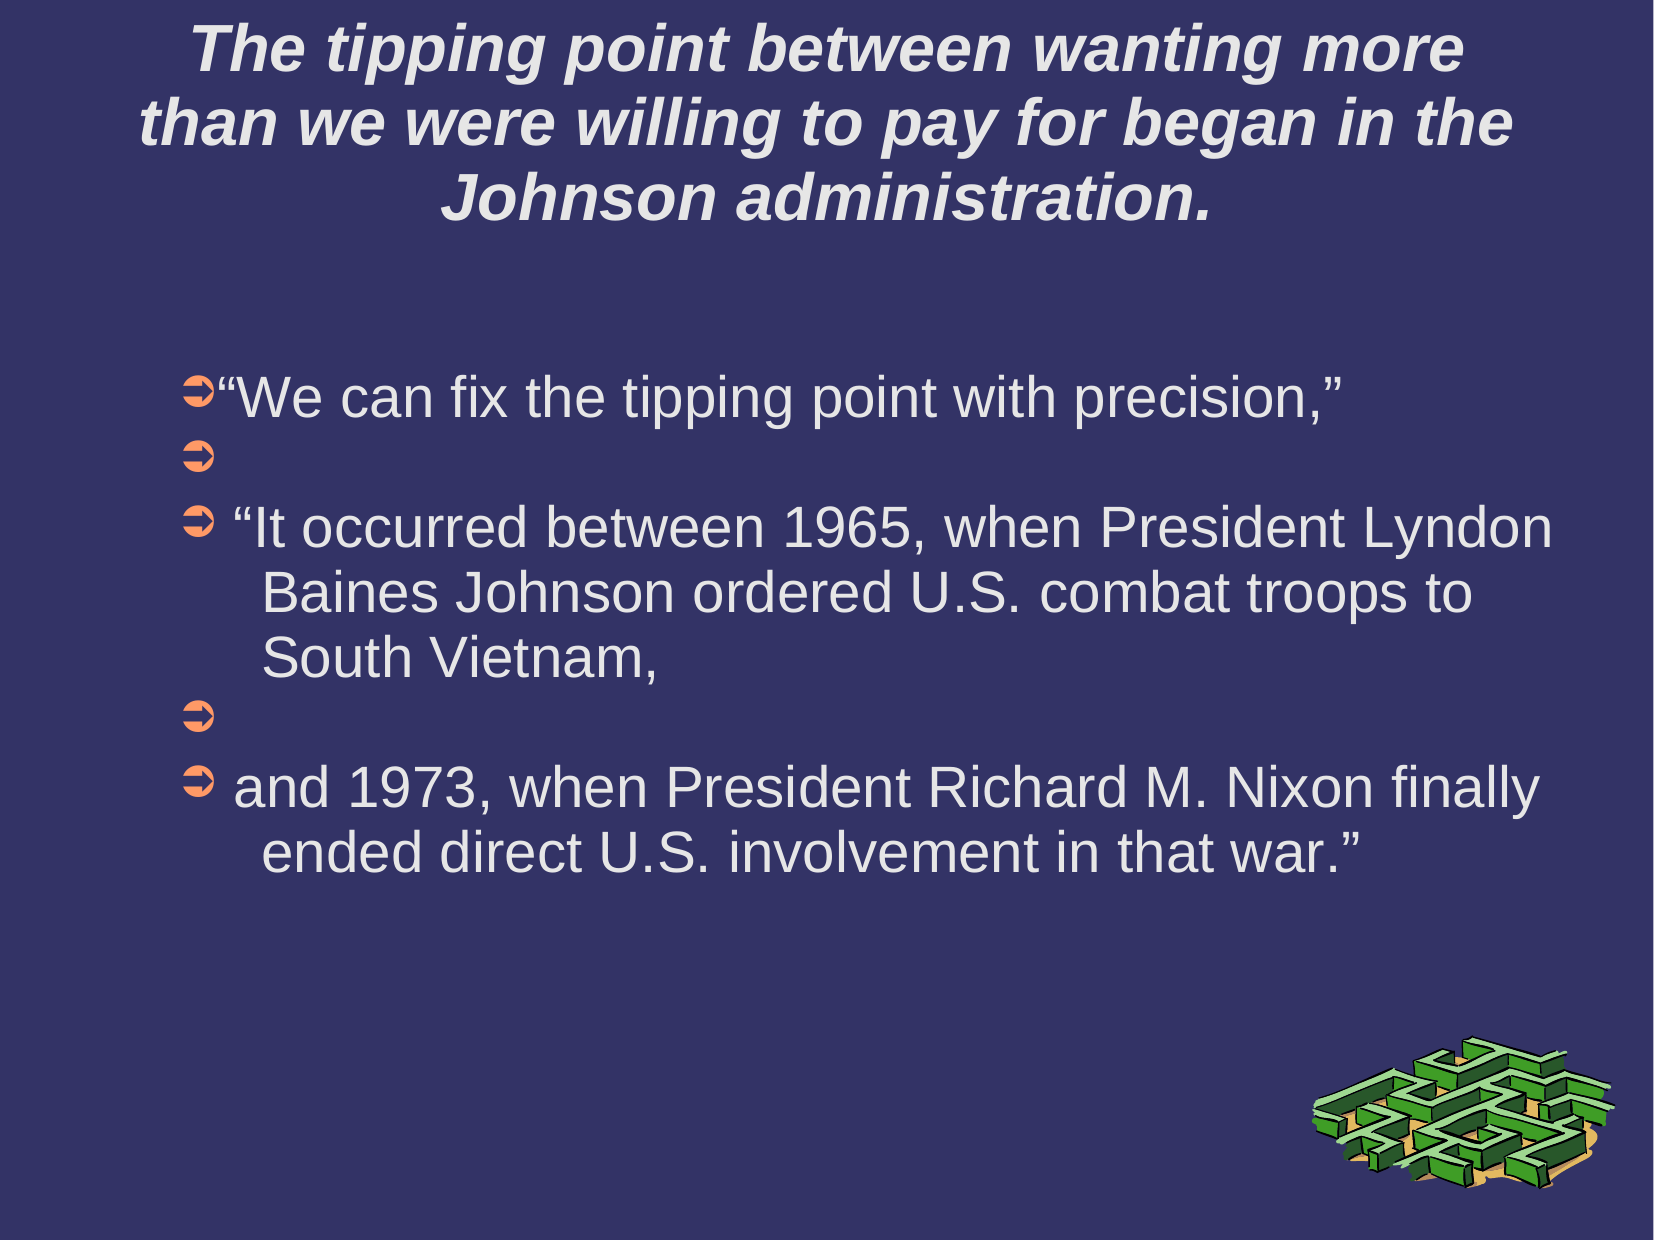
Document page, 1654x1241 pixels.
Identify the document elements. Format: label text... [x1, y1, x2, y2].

title The tipping point between wanting more than we were willing to pay for began in the Johnson administration. [121, 10, 1534, 235]
list “We can fix the tipping point with precision,” “It occurred between 1965, when President Lyndon Baines Johnson ordered U.S. combat troops to South Vietnam, and 1973, when President Richard M. Nixon finally ended direct U.S. involvement in that war.” [178, 364, 1570, 1132]
